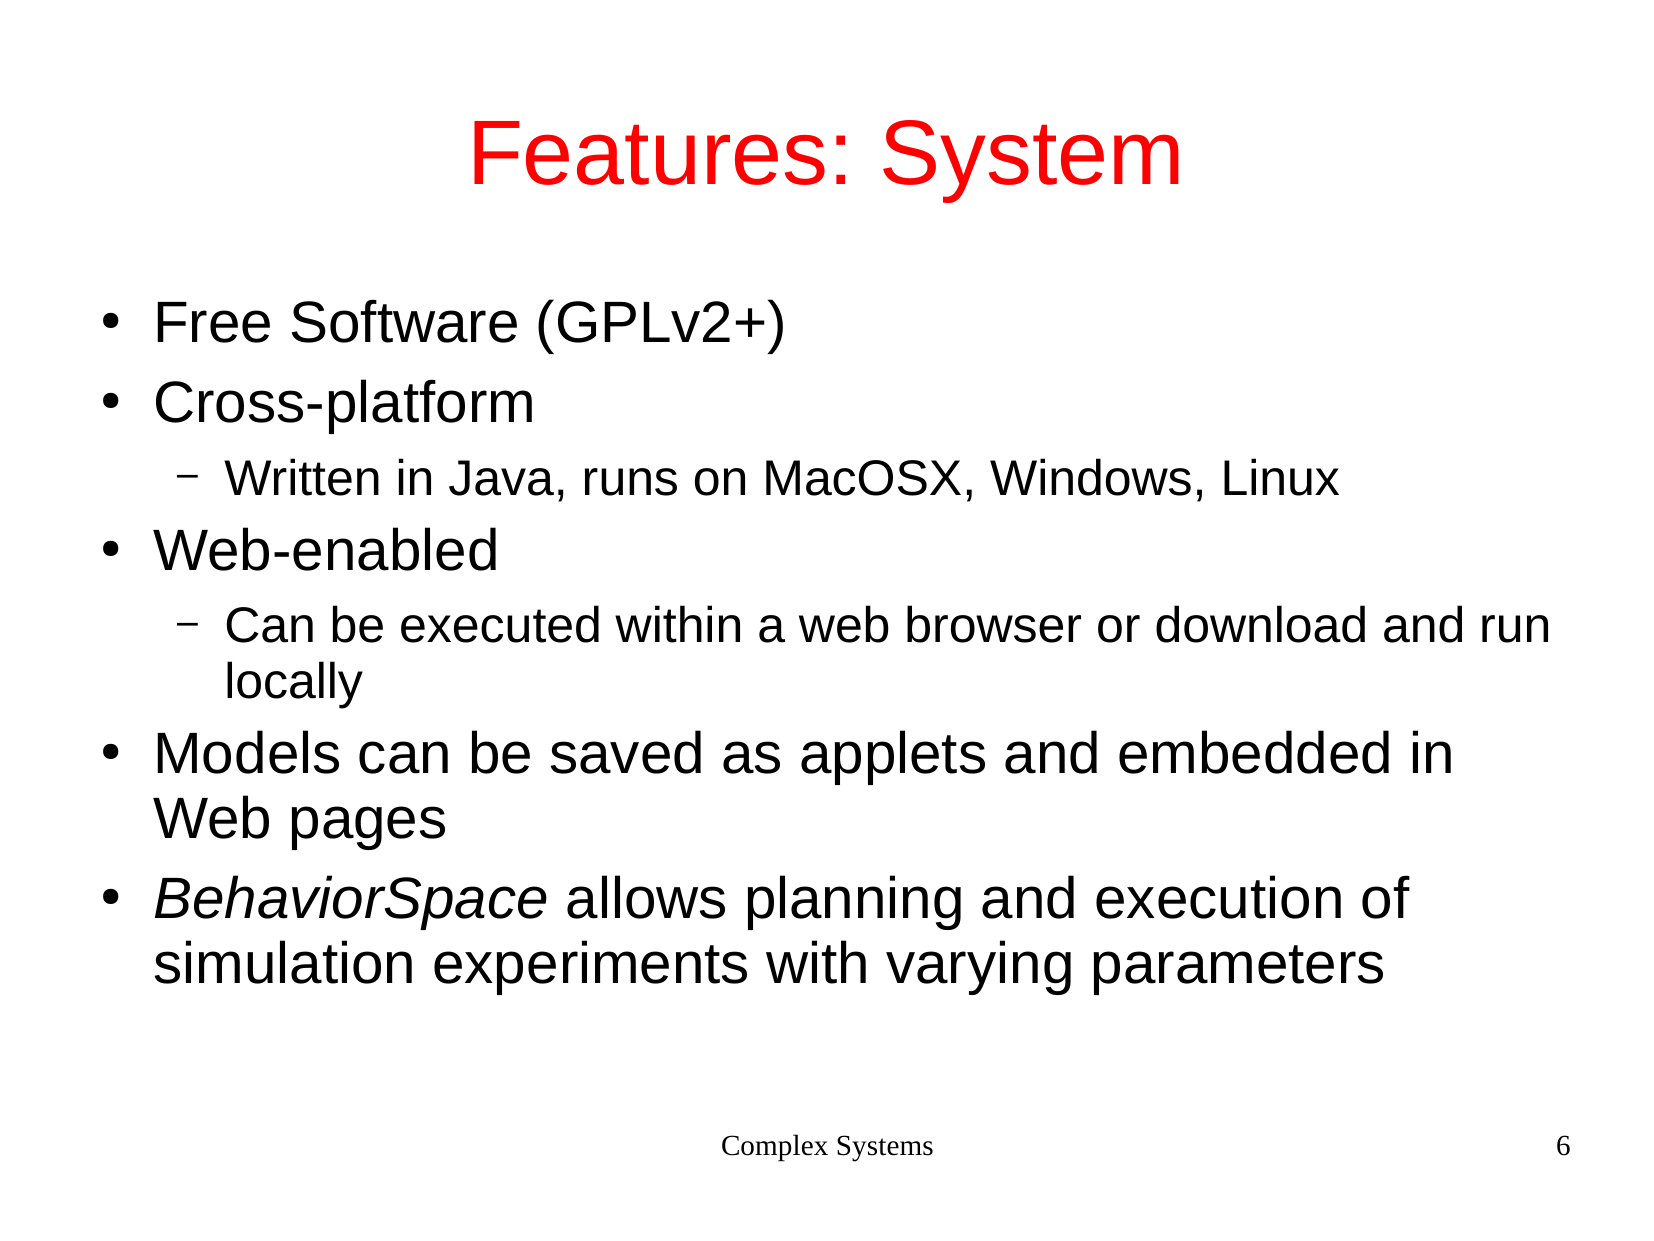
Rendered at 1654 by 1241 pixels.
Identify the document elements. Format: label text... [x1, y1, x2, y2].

title Features: System [82, 49, 1571, 257]
list Free Software (GPLv2+) Cross-platform Written in Java, runs on MacOSX, Windows, Linux Web-enabled Can be executed within a web browser or download and run locally Models can be saved as applets and embedded in Web pages BehaviorSpace allows planning and execution of simulation experiments with varying parameters [82, 290, 1571, 1109]
